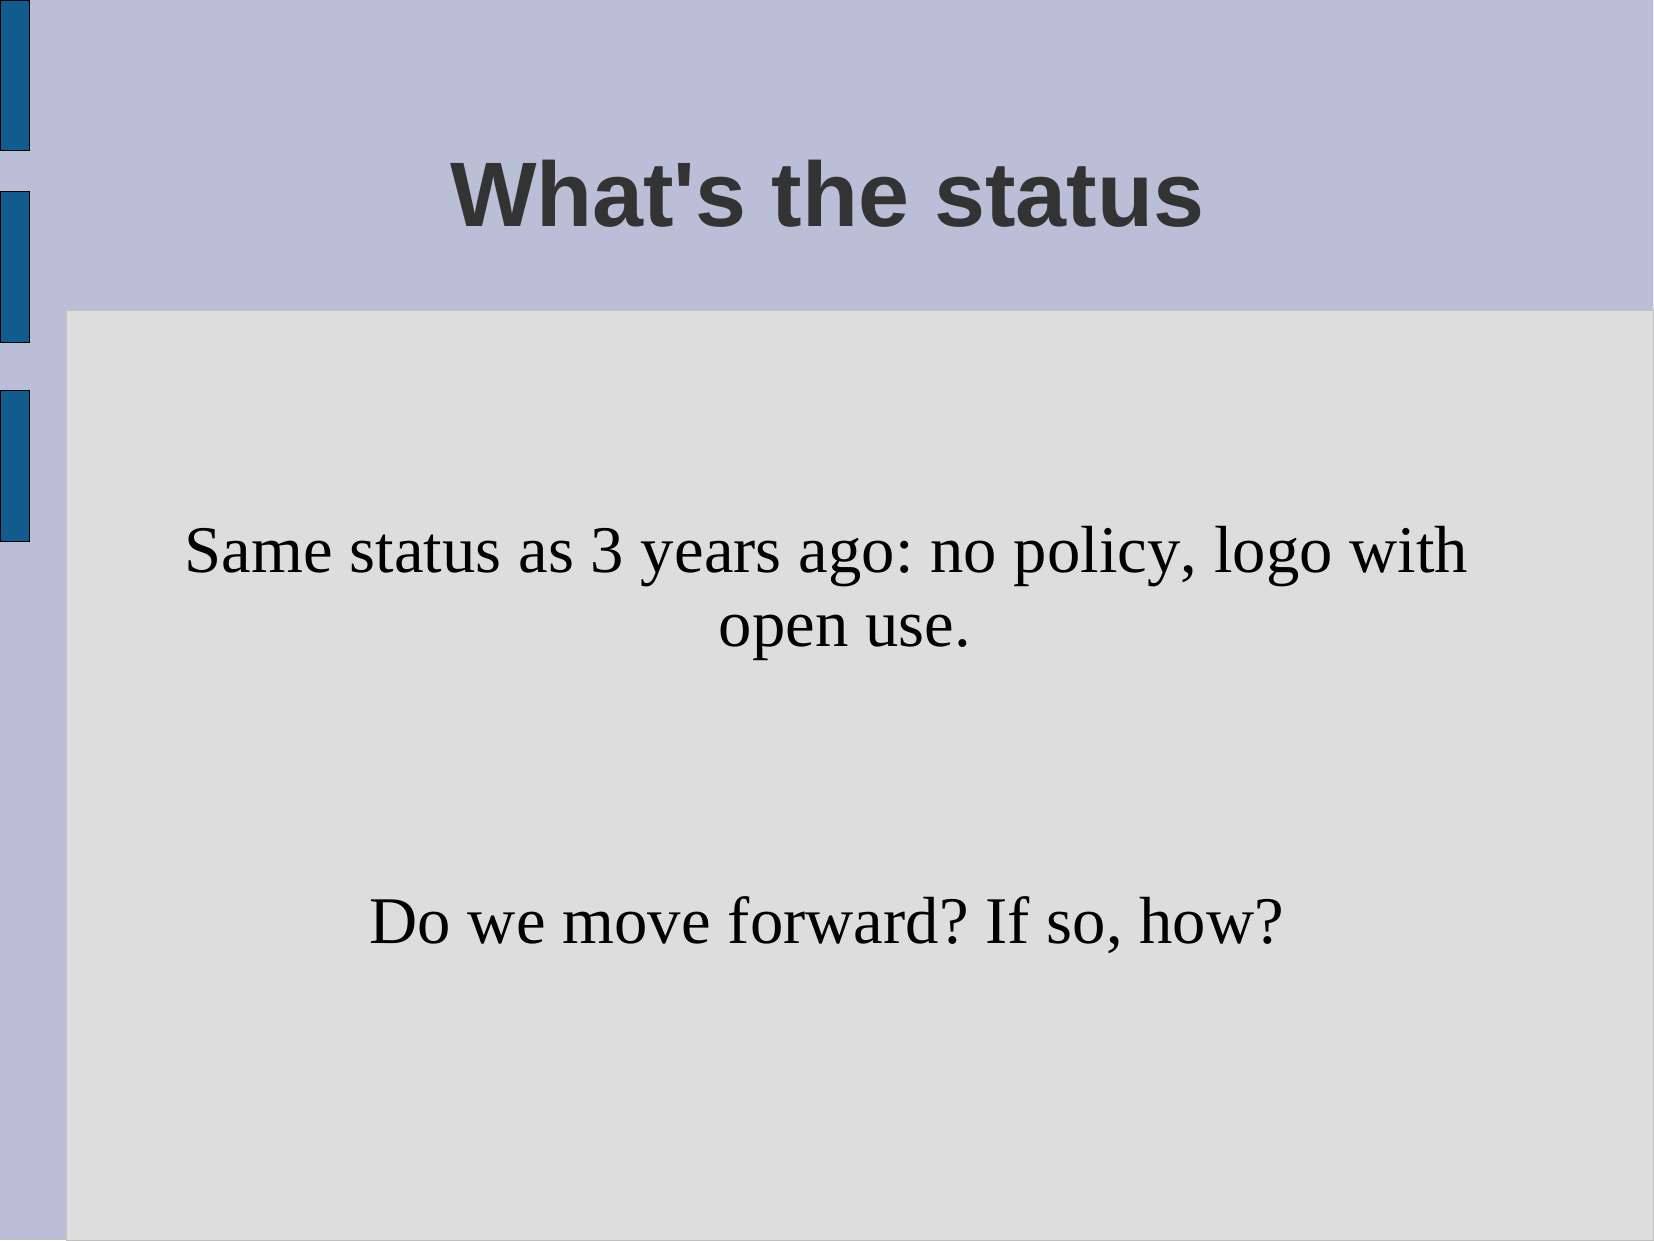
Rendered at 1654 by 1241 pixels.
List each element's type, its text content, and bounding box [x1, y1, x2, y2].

title What's the status [121, 91, 1534, 299]
subtitle Same status as 3 years ago: no policy, logo with open use. Do we move forward? If so, how? [121, 344, 1534, 1127]
